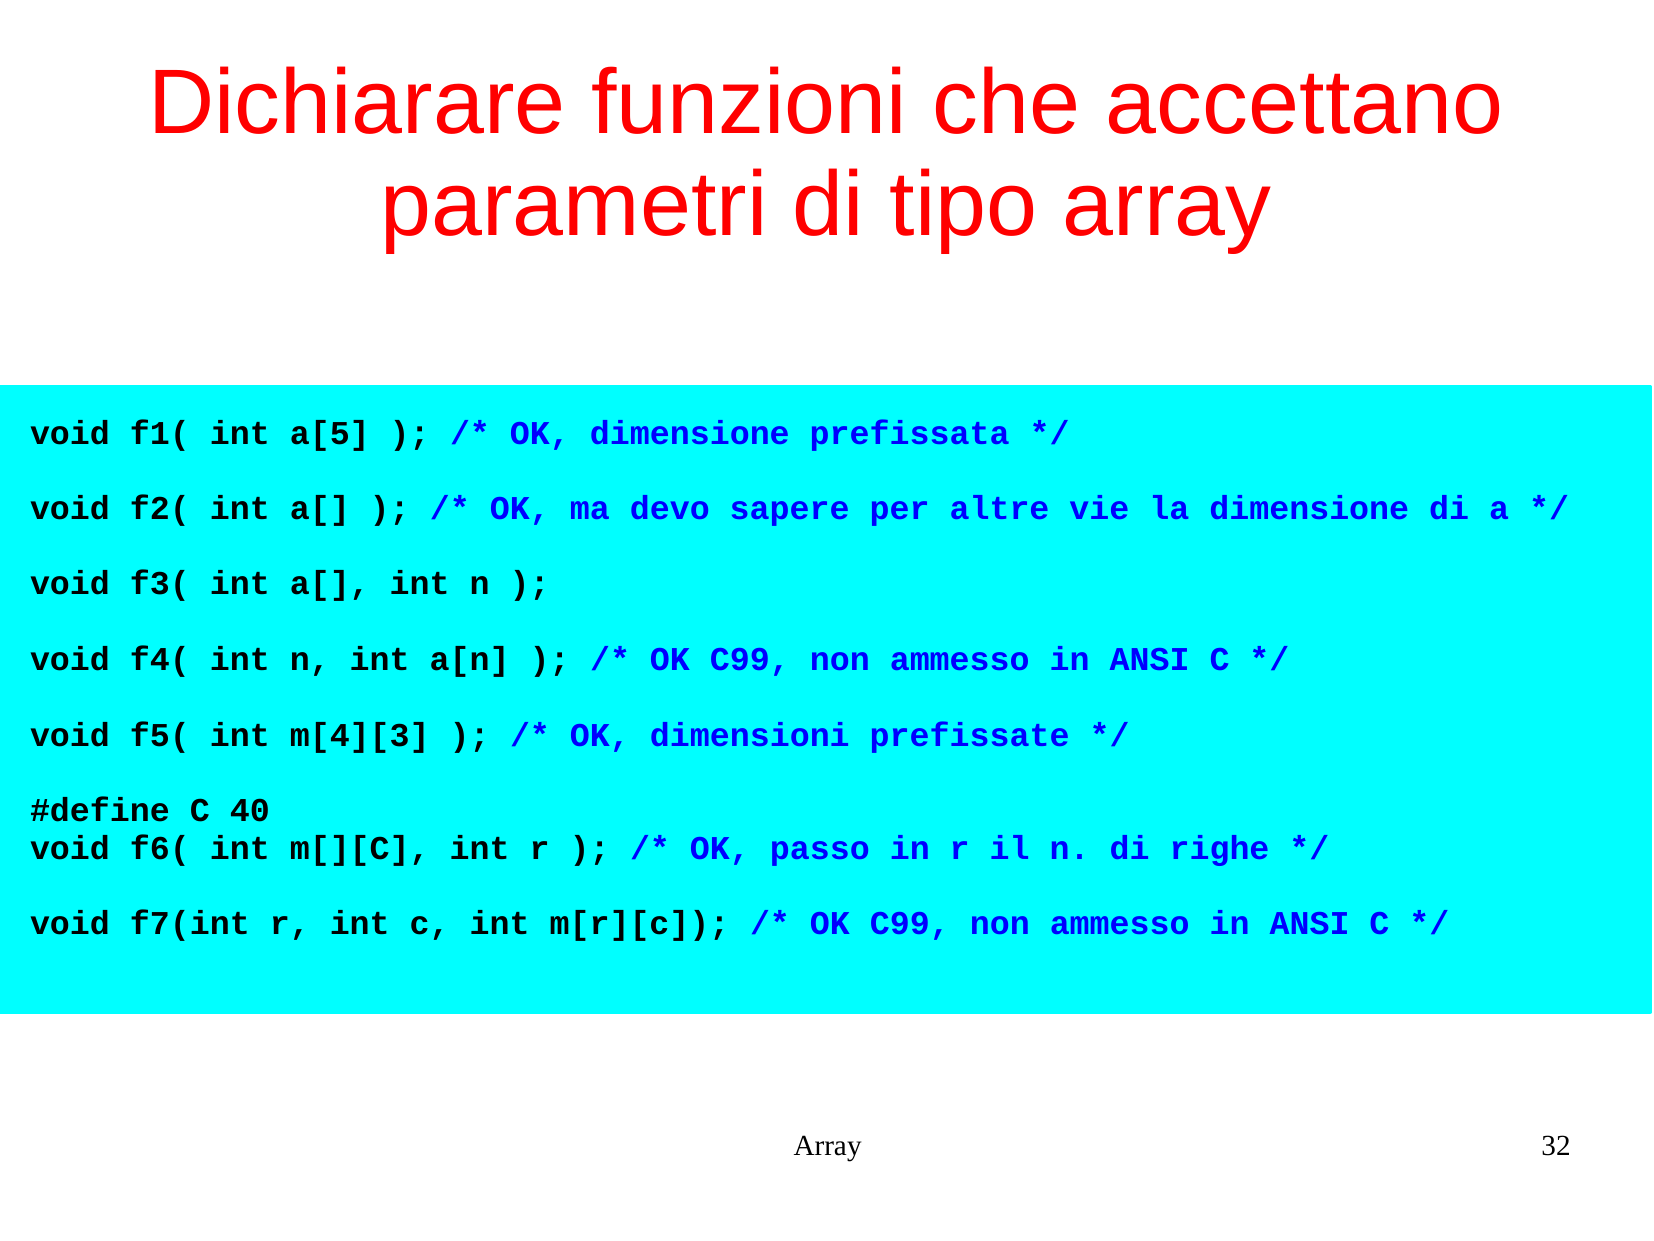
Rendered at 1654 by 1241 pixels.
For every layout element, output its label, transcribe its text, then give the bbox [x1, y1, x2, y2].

title Dichiarare funzioni che accettano parametri di tipo array [82, 49, 1571, 257]
text_box void f1( int a[5] ); /* OK, dimensione prefissata */ void f2( int a[] ); /* OK, ma devo sapere per altre vie la dimensione di a */ void f3( int a[], int n ); void f4( int n, int a[n] ); /* OK C99, non ammesso in ANSI C */ void f5( int m[4][3] ); /* OK, dimensioni prefissate */ #define C 40 void f6( int m[][C], int r ); /* OK, passo in r il n. di righe */ void f7(int r, int c, int m[r][c]); /* OK C99, non ammesso in ANSI C */ [0, 386, 1651, 1013]
